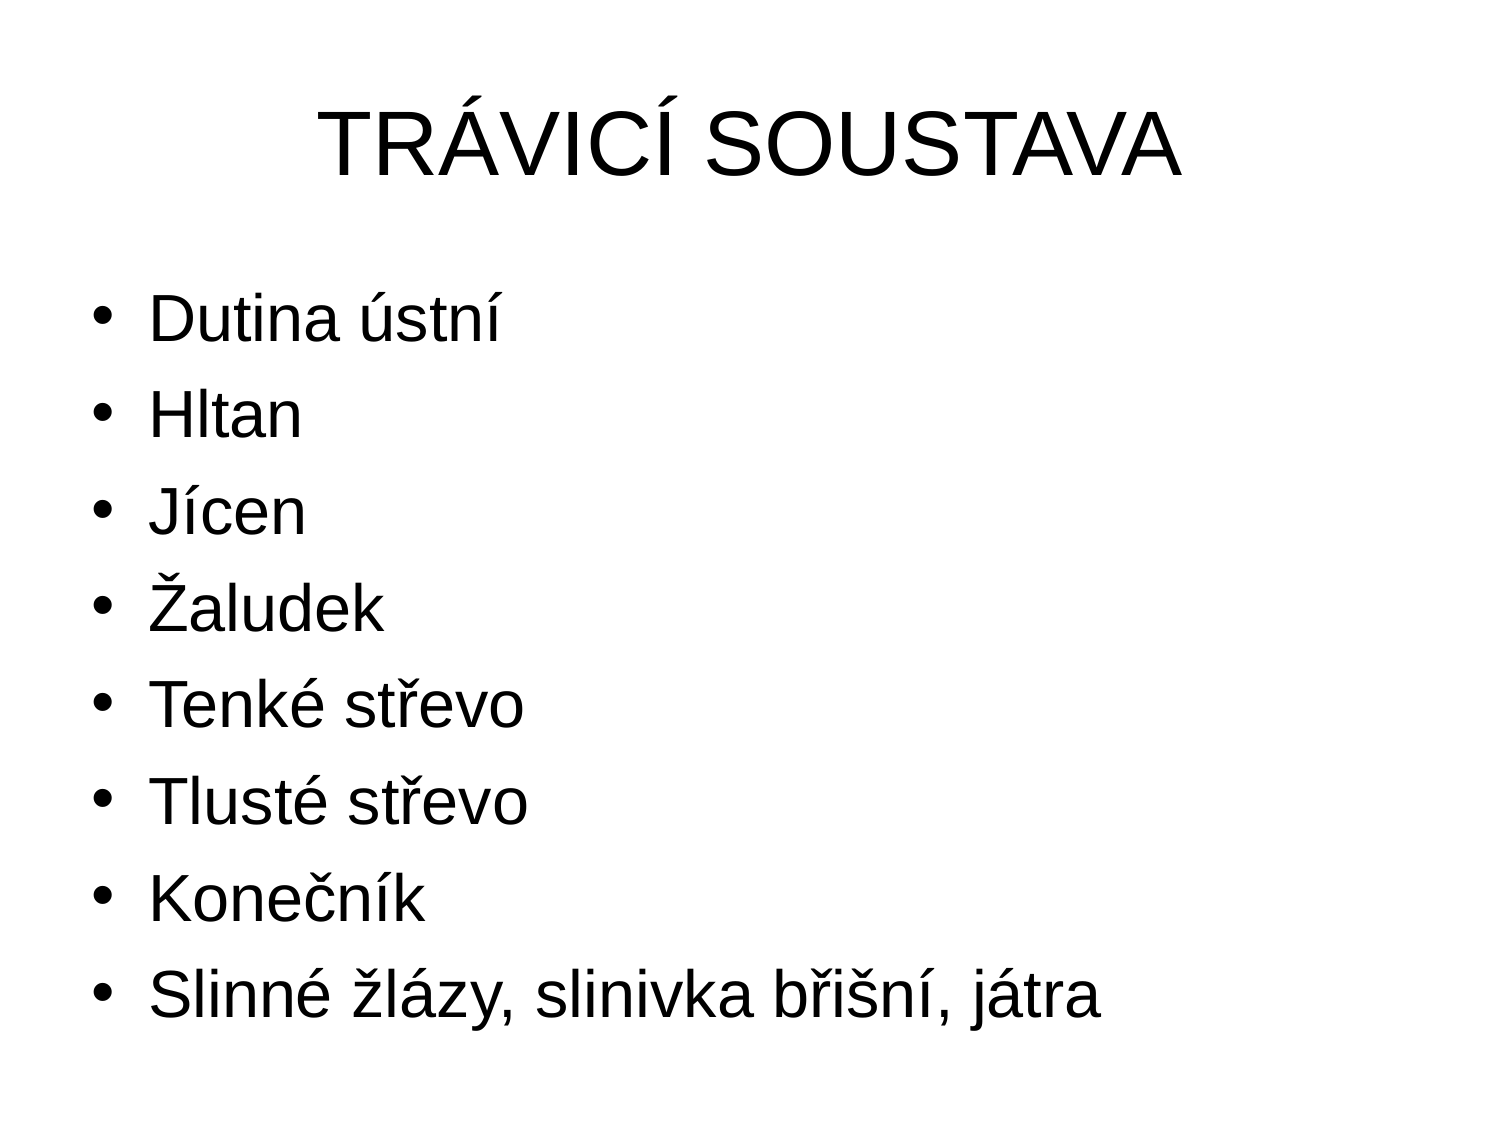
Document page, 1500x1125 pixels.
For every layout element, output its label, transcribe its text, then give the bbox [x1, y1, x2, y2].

title TRÁVICÍ SOUSTAVA [75, 45, 1426, 233]
list Dutina ústní Hltan Jícen Žaludek Tenké střevo Tlusté střevo Konečník Slinné žlázy, slinivka břišní, játra [76, 267, 1427, 1125]
